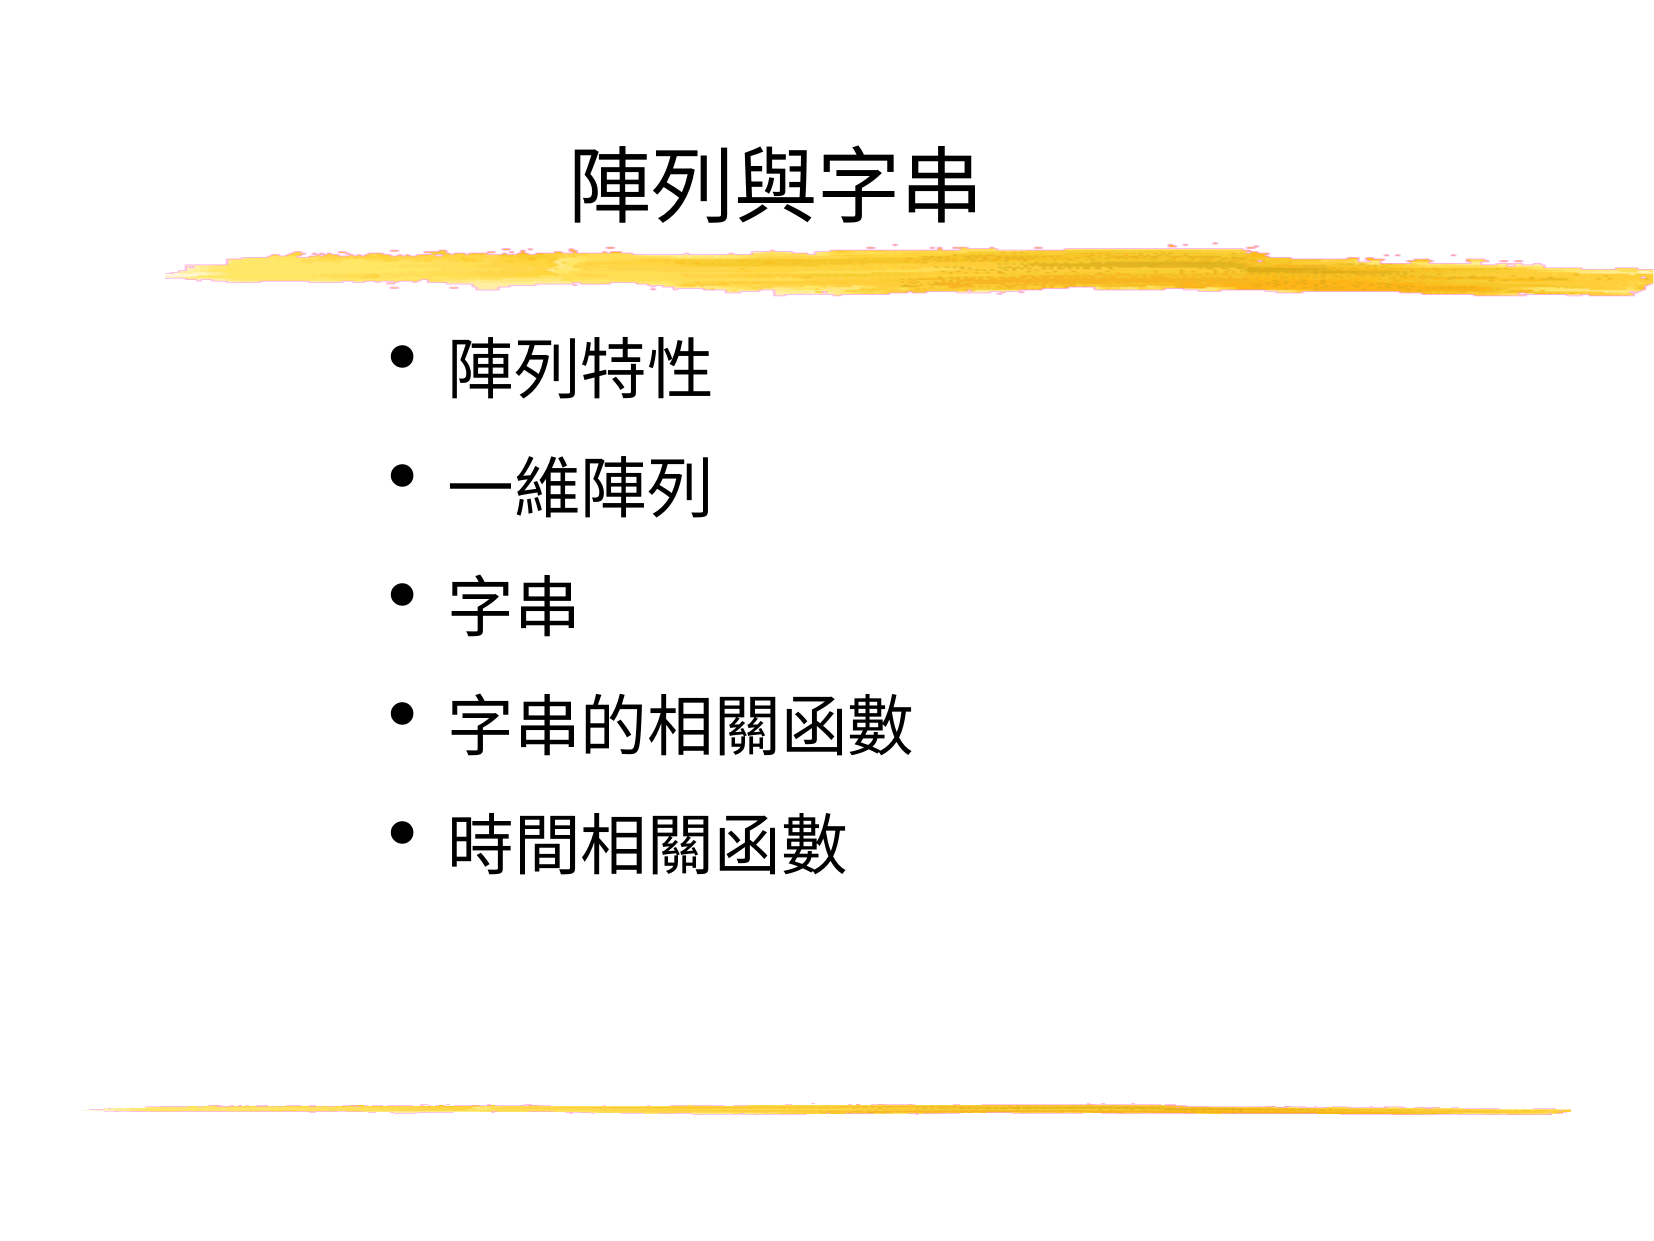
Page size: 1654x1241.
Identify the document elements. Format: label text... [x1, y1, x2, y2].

title 陣列與字串 [73, 24, 1479, 249]
picture [82, 1102, 1571, 1117]
list 陣列特性 一維陣列 字串 字串的相關函數 時間相關函數 [376, 300, 1275, 1116]
picture [165, 237, 1654, 308]
